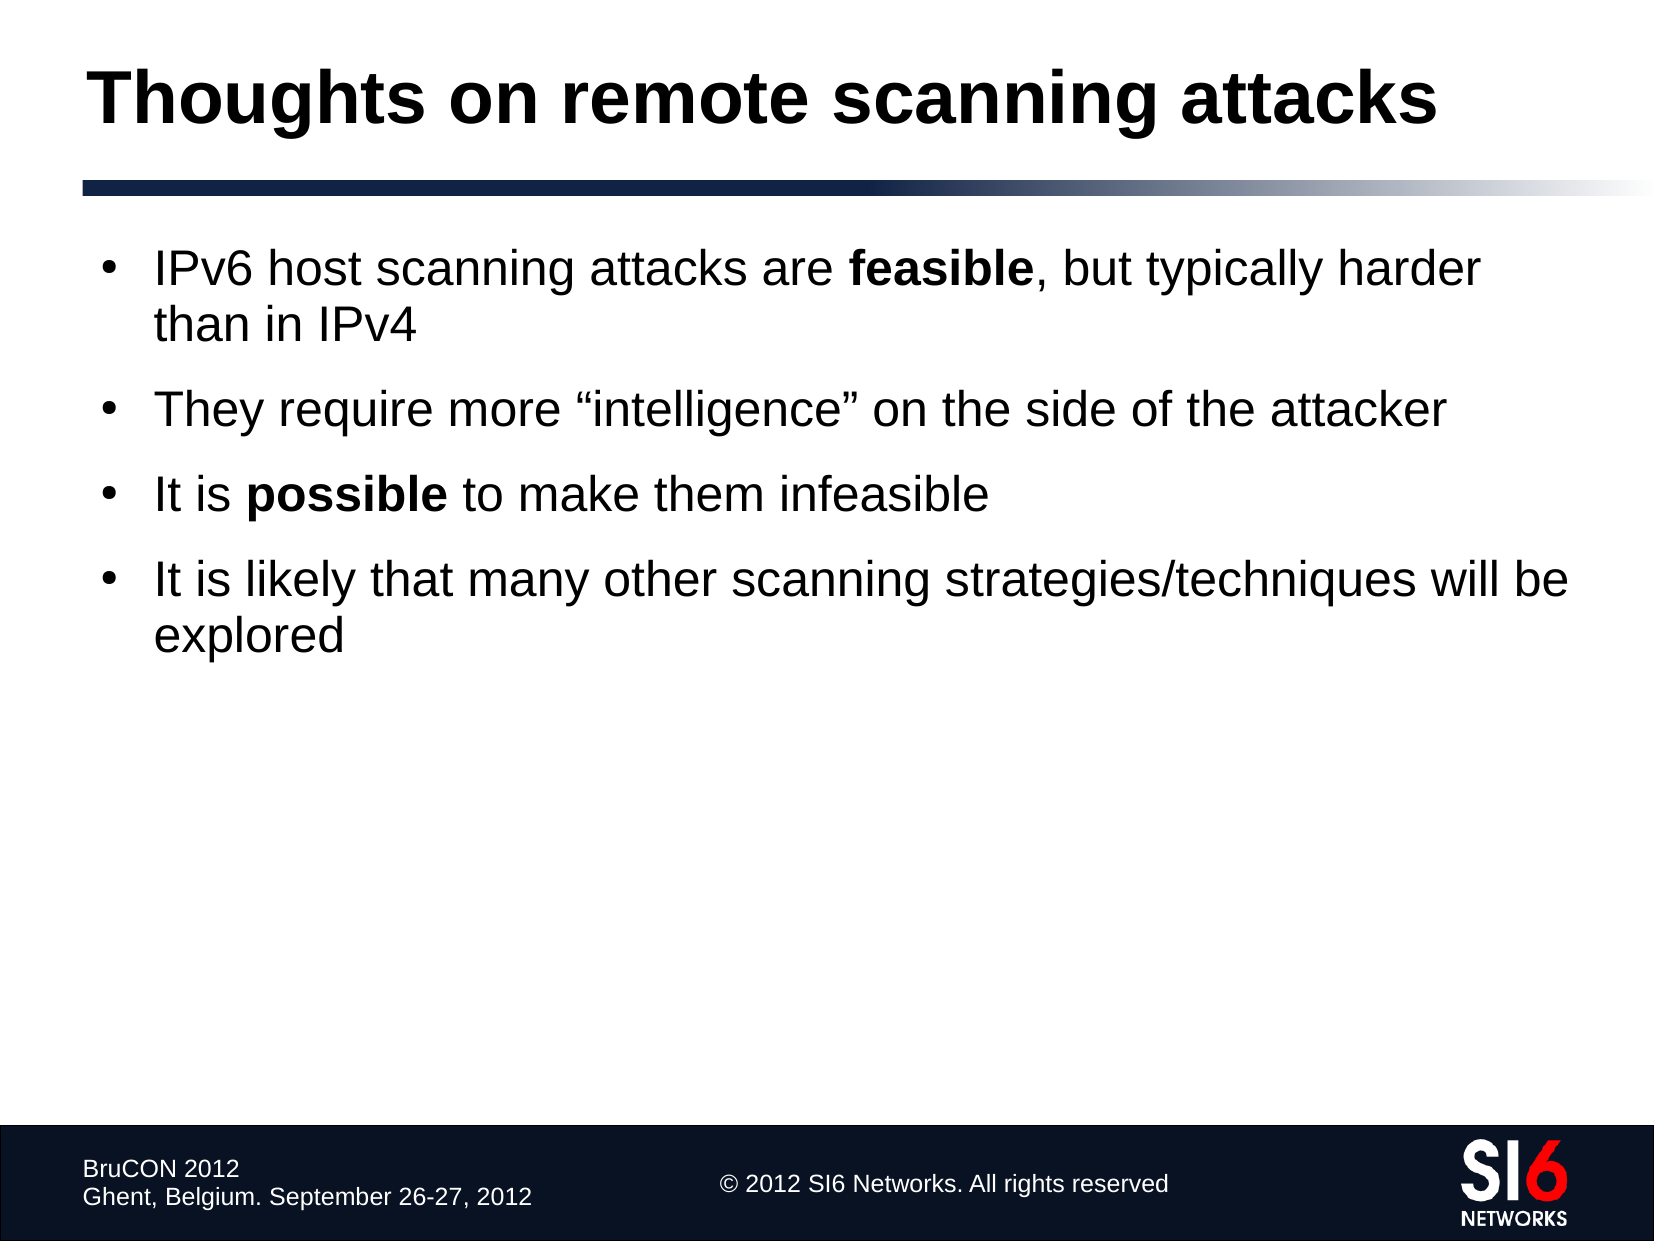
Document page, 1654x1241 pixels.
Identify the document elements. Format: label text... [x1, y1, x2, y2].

picture [1461, 1139, 1567, 1226]
list IPv6 host scanning attacks are feasible, but typically harder than in IPv4 They require more “intelligence” on the side of the attacker It is possible to make them infeasible It is likely that many other scanning strategies/techniques will be explored [82, 240, 1571, 1059]
title Thoughts on remote scanning attacks [86, 30, 1576, 166]
